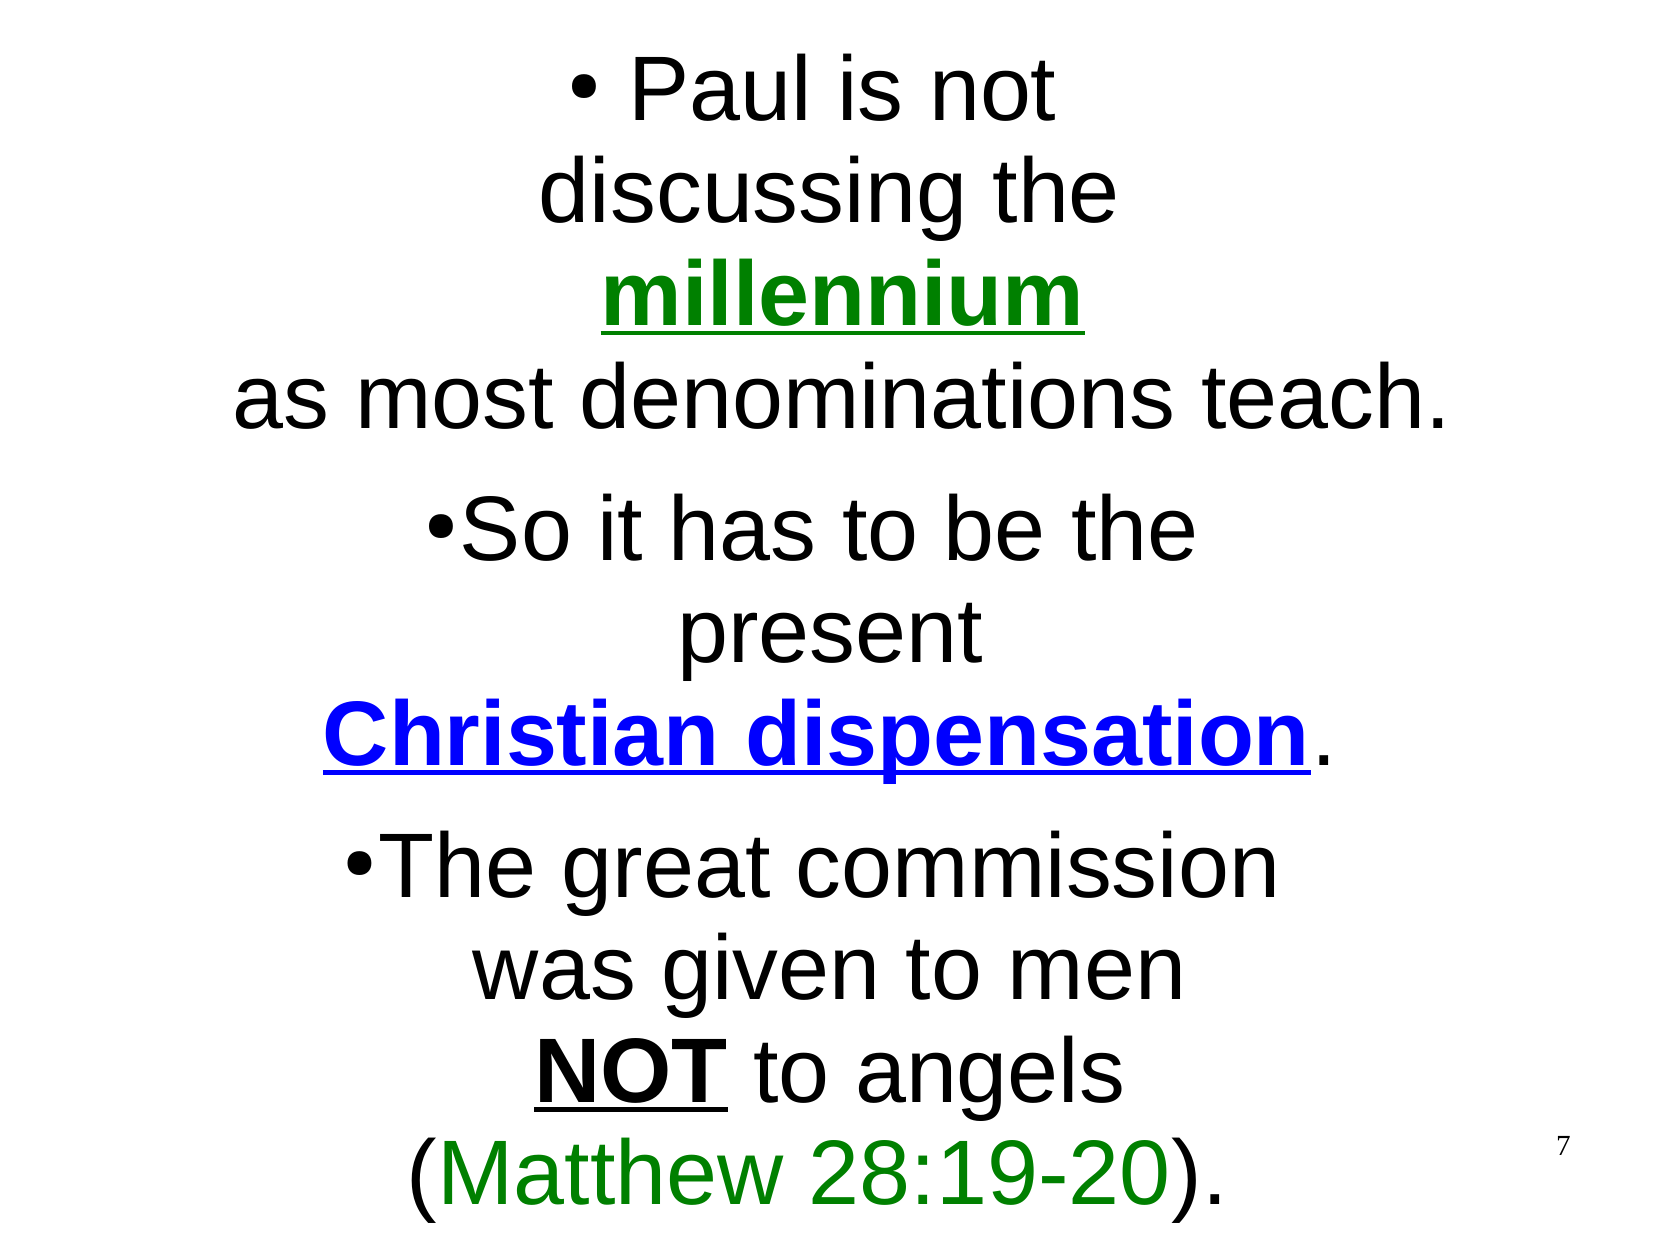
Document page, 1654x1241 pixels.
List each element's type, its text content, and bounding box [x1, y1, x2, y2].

list Paul is not discussing the millennium as most denominations teach. So it has to be the present Christian dispensation. The great commission was given to men NOT to angels (Matthew 28:19-20). [37, 37, 1613, 1238]
